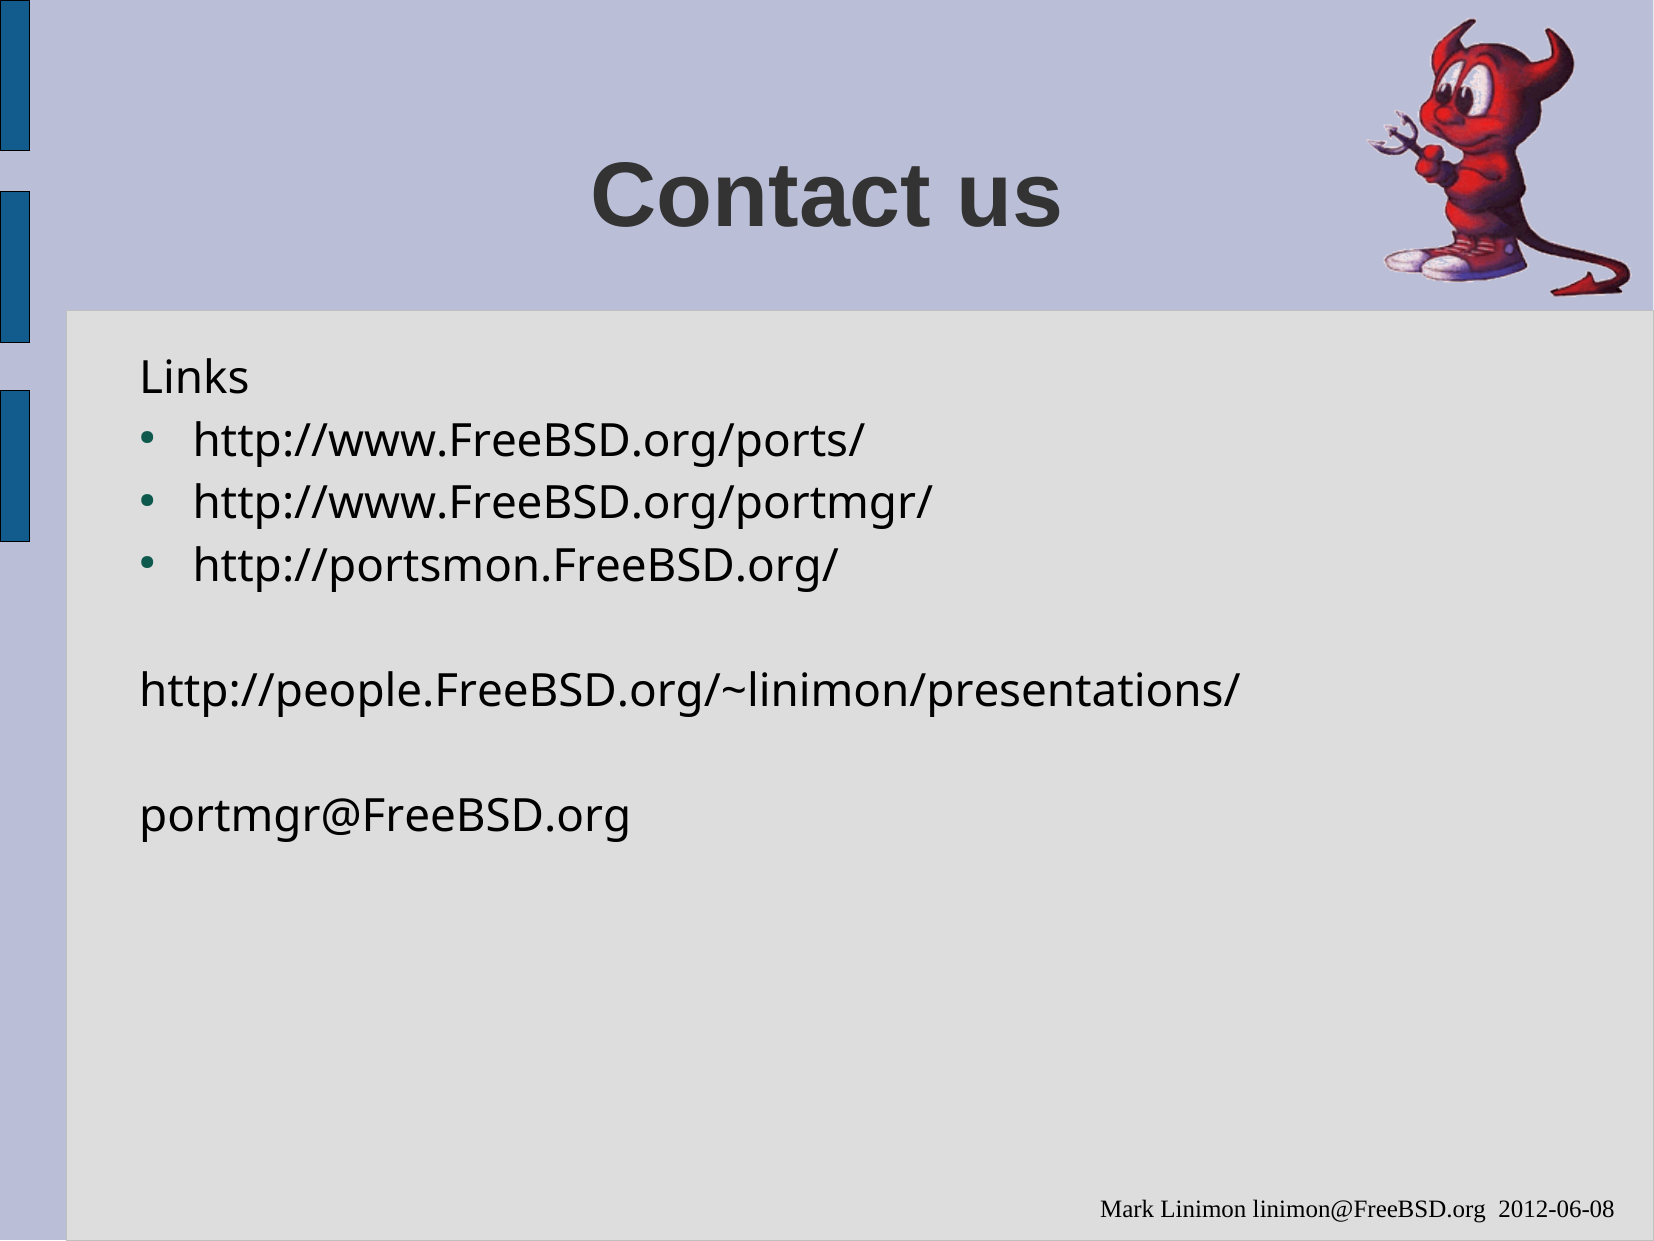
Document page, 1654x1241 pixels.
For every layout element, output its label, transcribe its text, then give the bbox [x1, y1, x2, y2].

text_box Mark Linimon linimon@FreeBSD.org 2012-06-08 [1100, 1195, 1639, 1225]
title Contact us [121, 91, 1361, 299]
list Links http://www.FreeBSD.org/ports/ http://www.FreeBSD.org/portmgr/ http://portsmon.FreeBSD.org/ http://people.FreeBSD.org/~linimon/presentations/ portmgr@FreeBSD.org [121, 344, 1534, 1127]
picture [1361, 14, 1635, 300]
